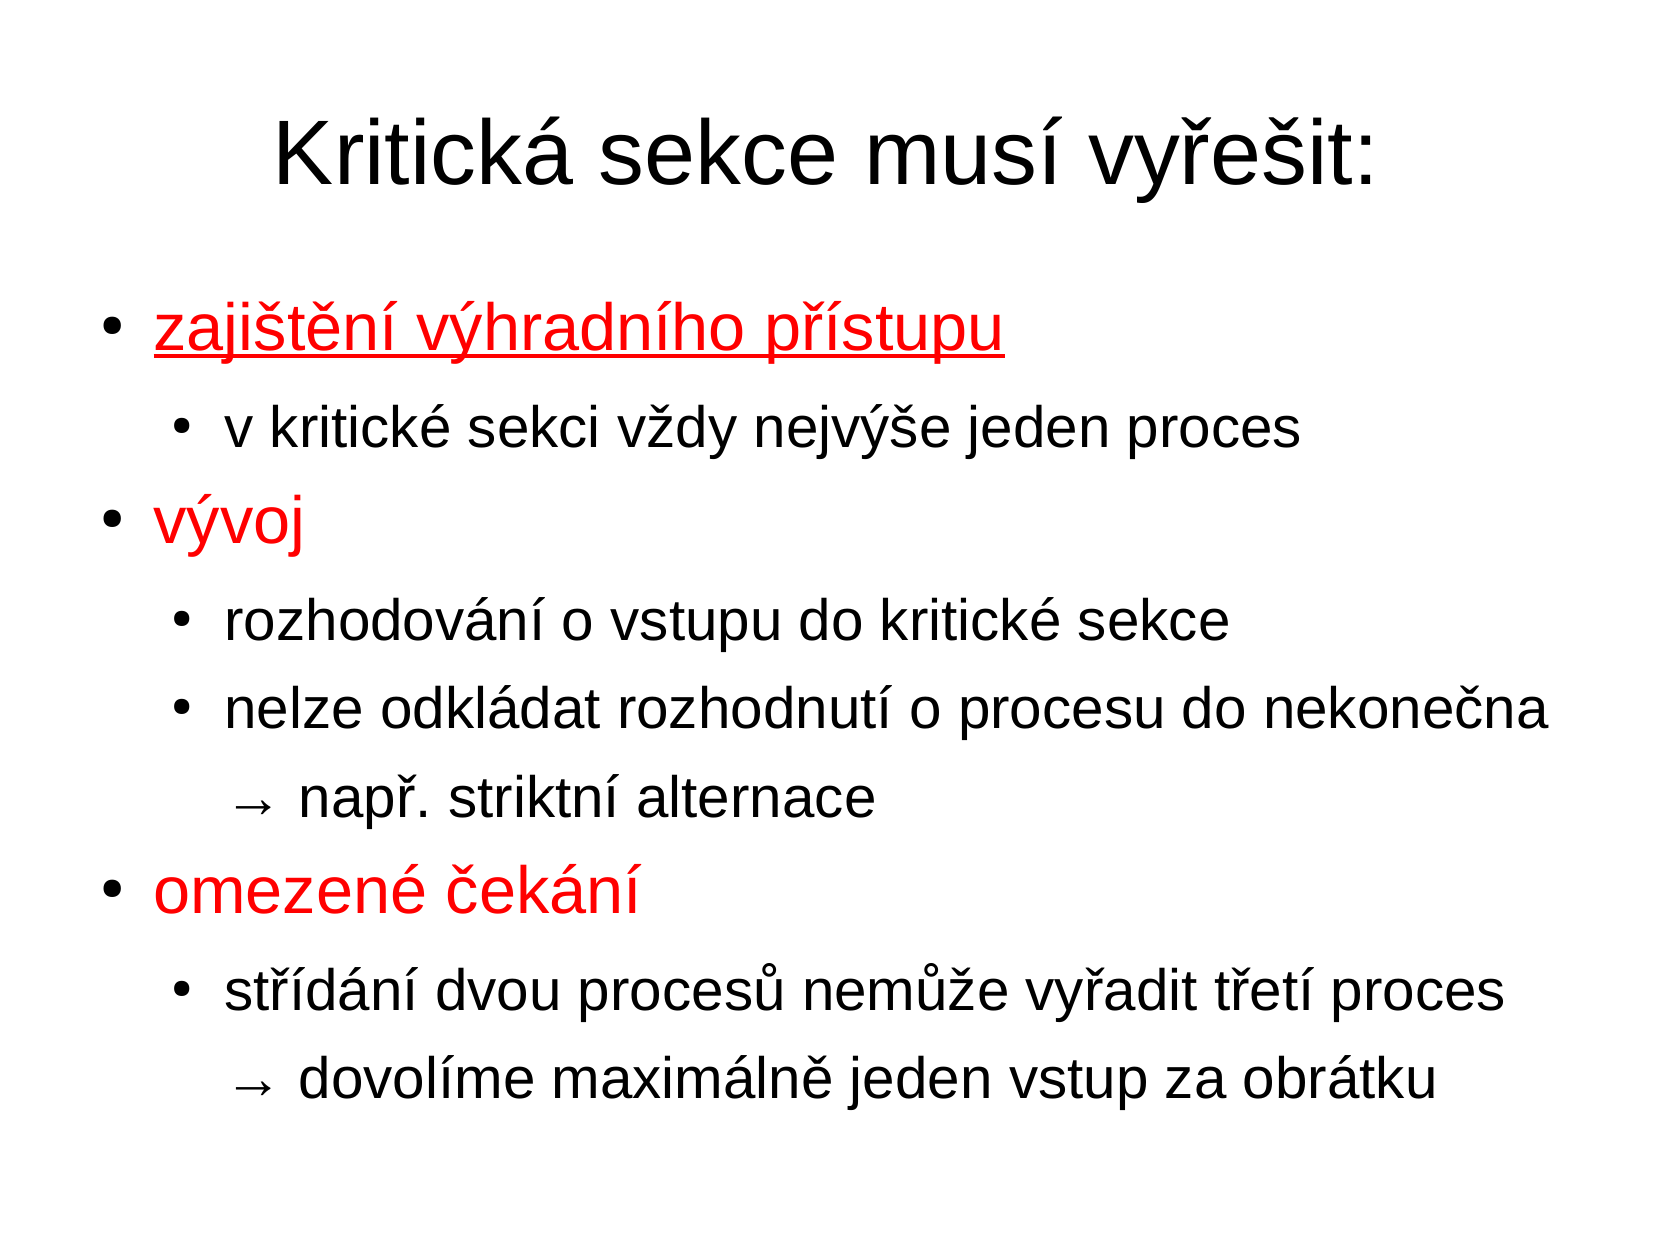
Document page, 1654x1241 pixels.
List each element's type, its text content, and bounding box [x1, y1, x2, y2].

list zajištění výhradního přístupu v kritické sekci vždy nejvýše jeden proces vývoj rozhodování o vstupu do kritické sekce nelze odkládat rozhodnutí o procesu do nekonečna → např. striktní alternace omezené čekání střídání dvou procesů nemůže vyřadit třetí proces → dovolíme maximálně jeden vstup za obrátku [82, 290, 1571, 1112]
title Kritická sekce musí vyřešit: [82, 56, 1571, 250]
